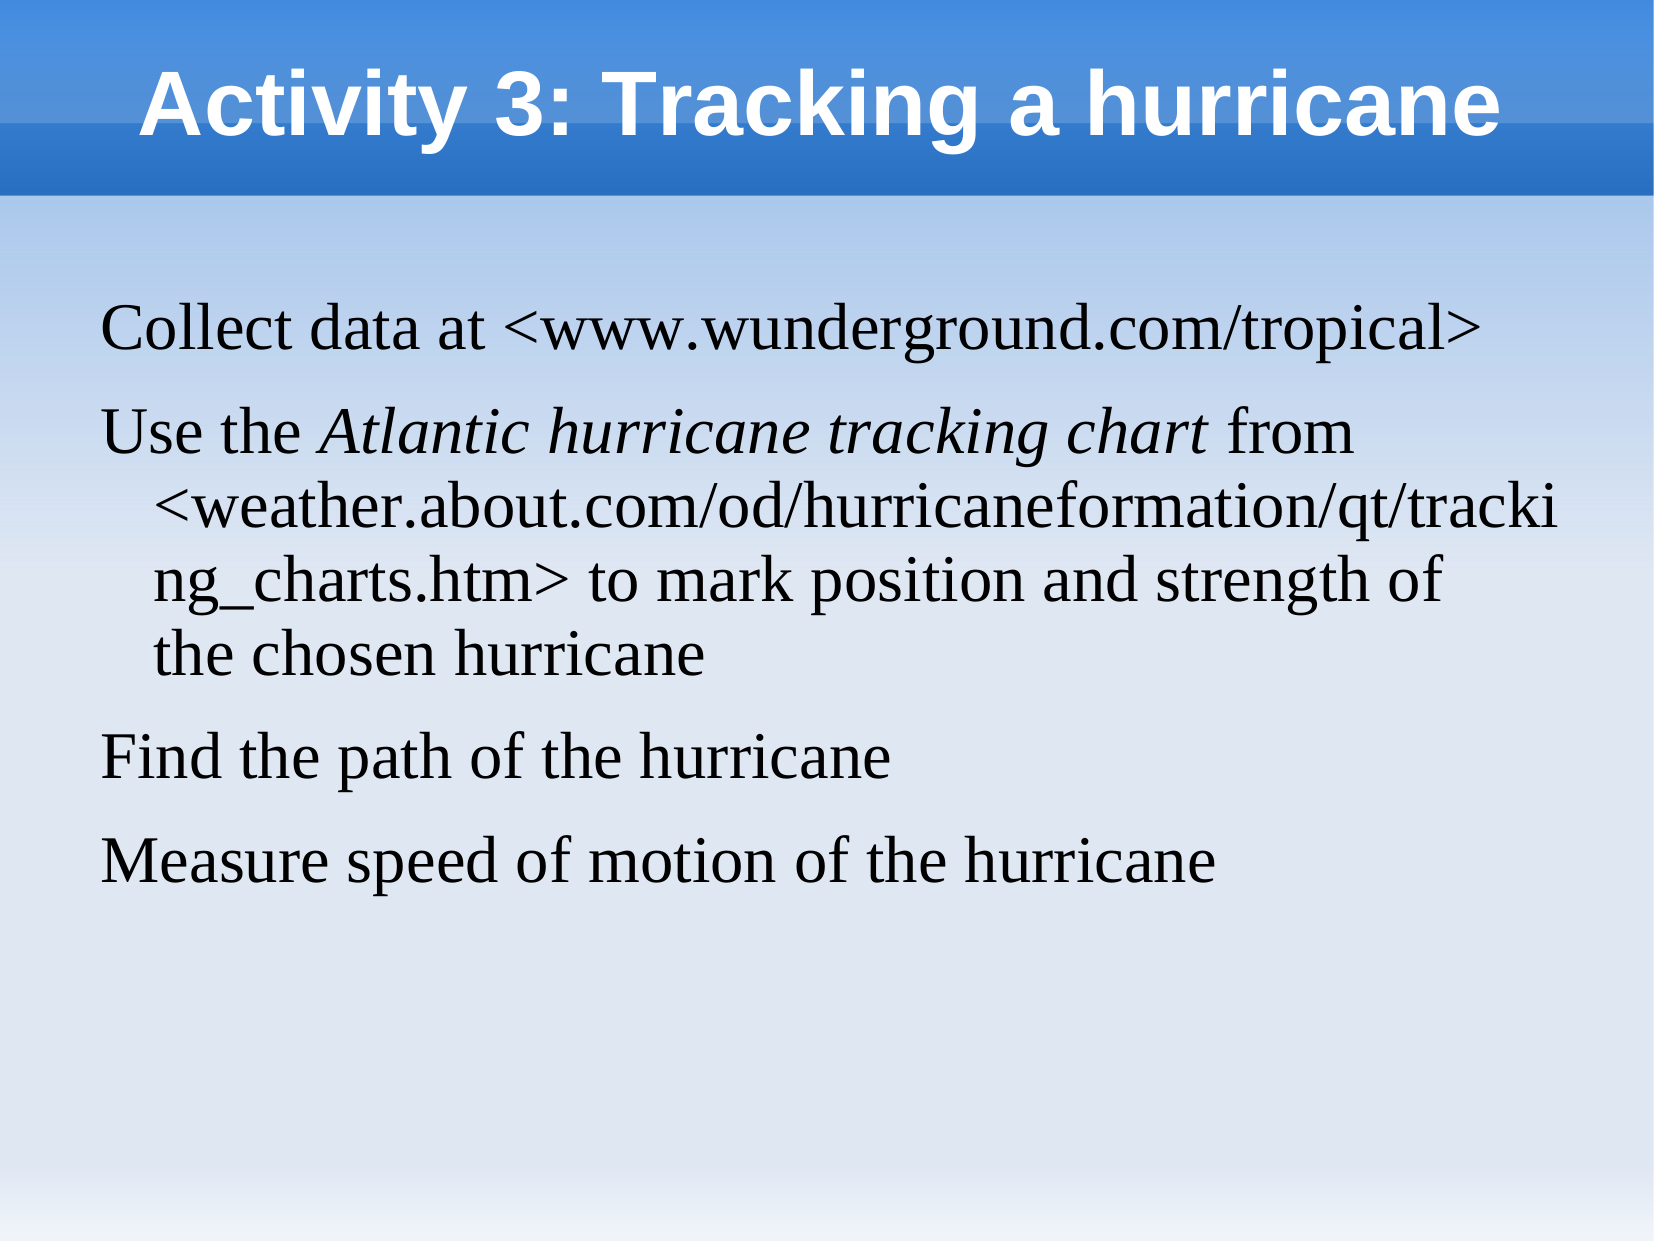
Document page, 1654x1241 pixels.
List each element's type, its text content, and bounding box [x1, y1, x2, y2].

picture [0, 0, 1654, 1241]
list Collect data at <www.wunderground.com/tropical> Use the Atlantic hurricane tracking chart from <weather.about.com/od/hurricaneformation/qt/tracking_charts.htm> to mark position and strength of the chosen hurricane Find the path of the hurricane Measure speed of motion of the hurricane [82, 290, 1571, 1109]
title Activity 3: Tracking a hurricane [76, 0, 1566, 208]
